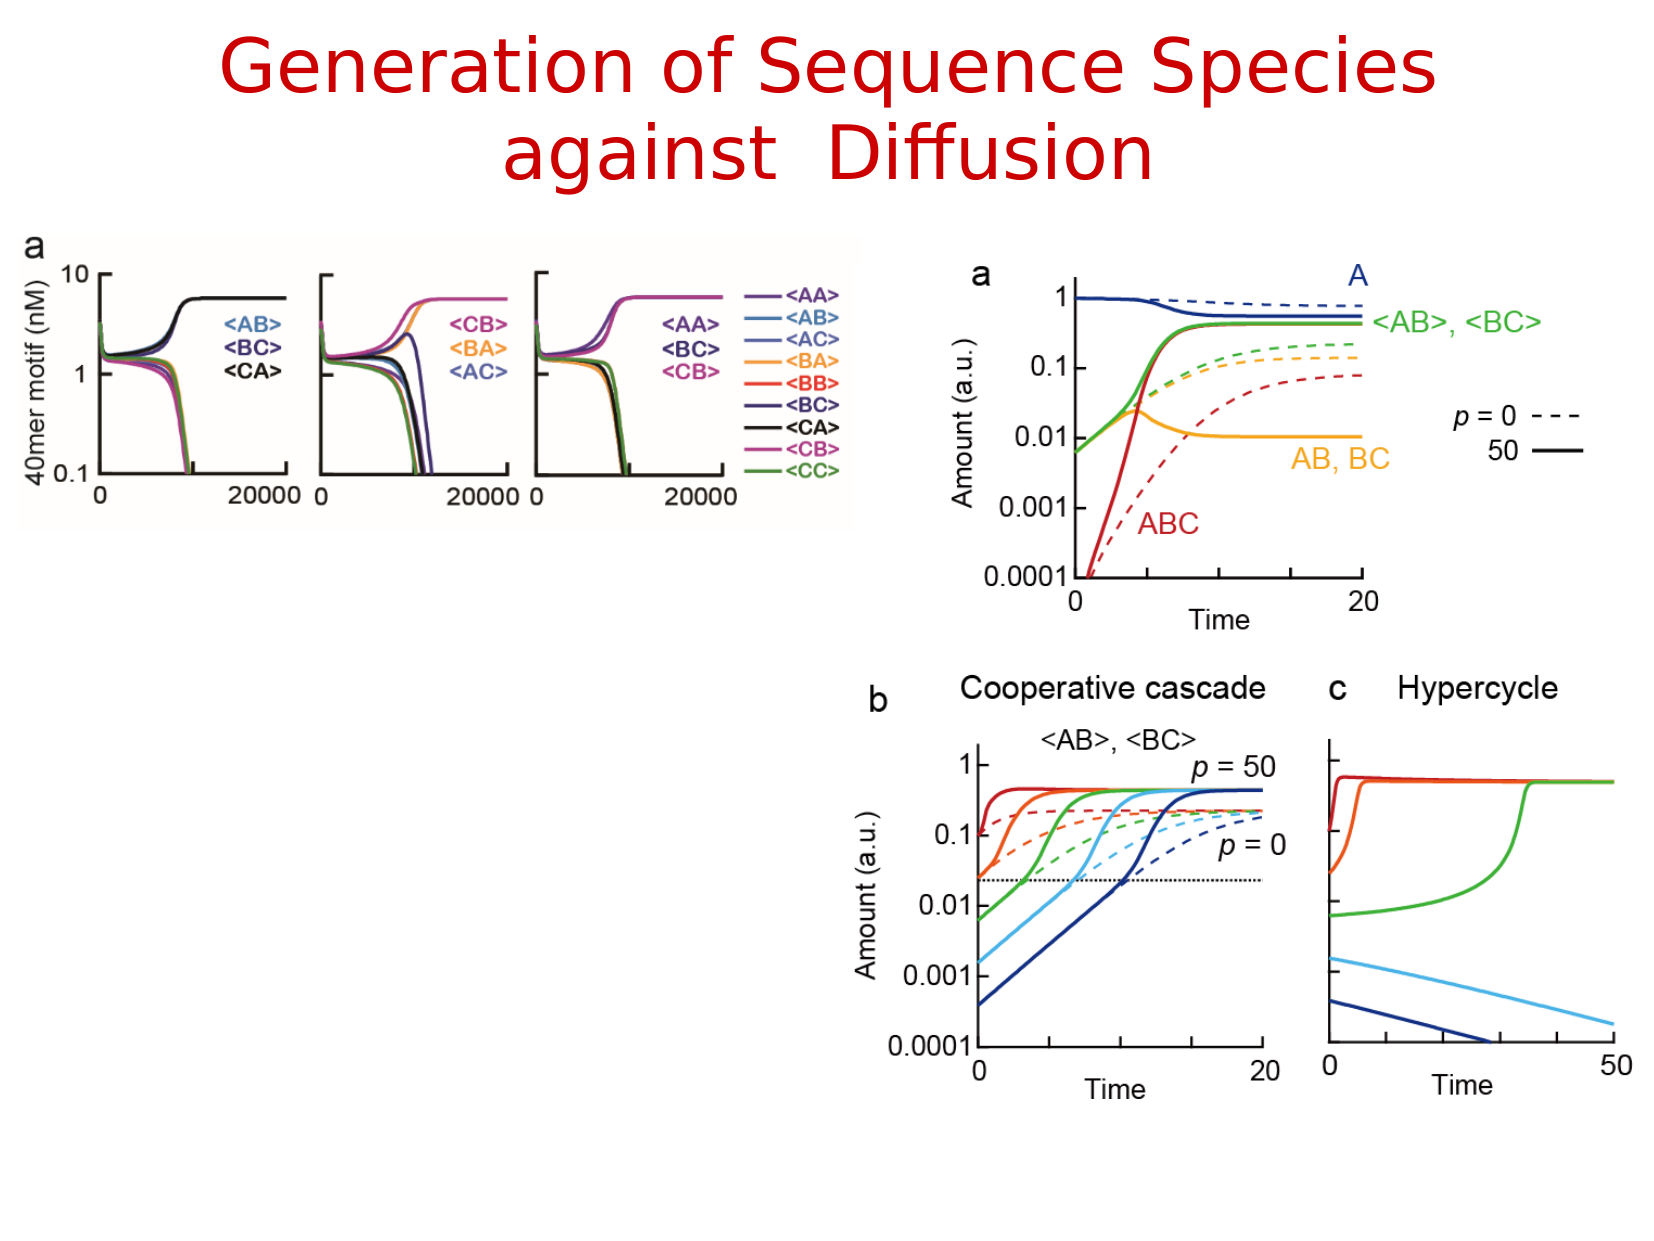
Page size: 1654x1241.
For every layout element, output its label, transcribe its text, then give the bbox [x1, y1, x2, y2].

title Generation of Sequence Species against Diffusion [0, 22, 1654, 198]
picture [18, 236, 1633, 1099]
